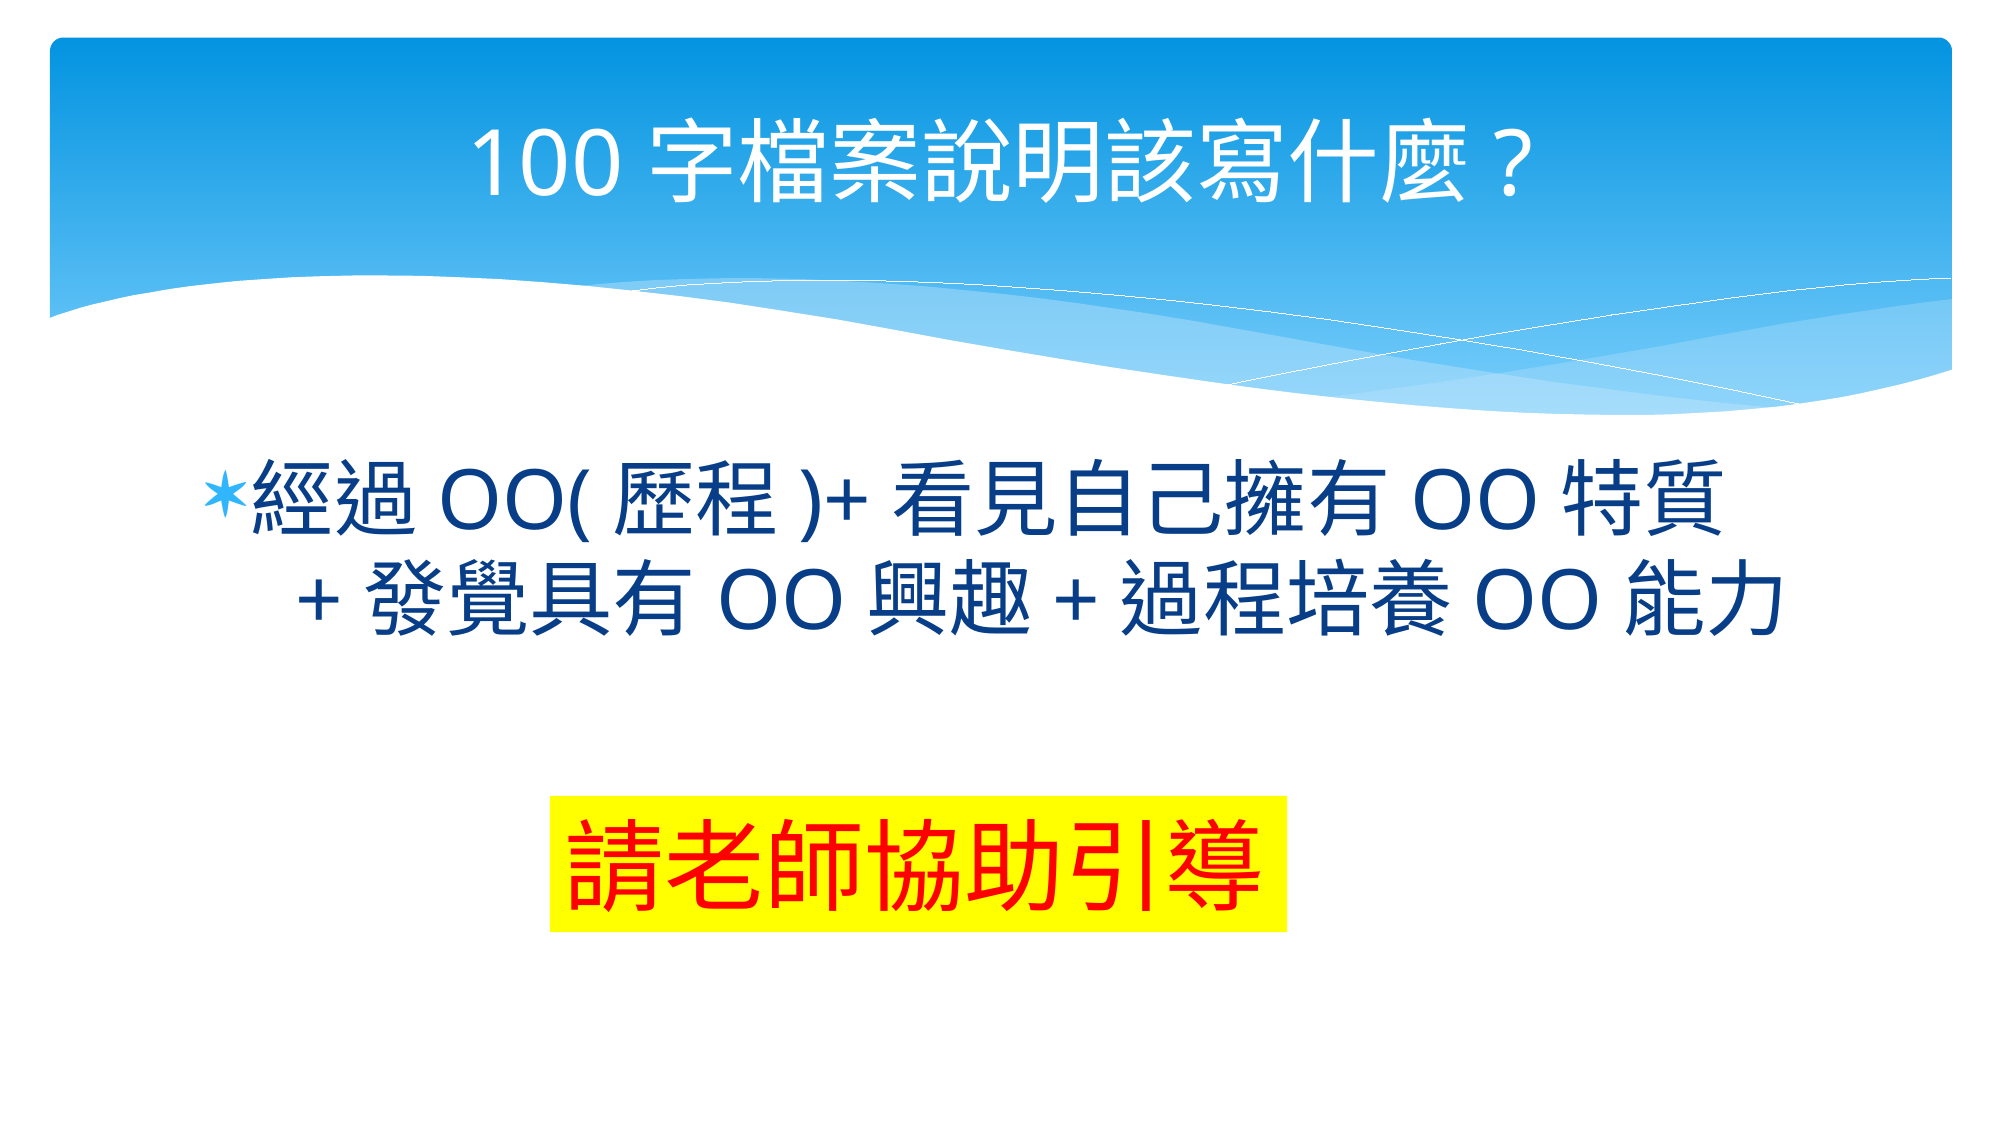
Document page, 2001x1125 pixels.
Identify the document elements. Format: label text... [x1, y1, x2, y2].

text_box 請老師協助引導 [549, 795, 1288, 933]
list 經過OO(歷程)+看見自己擁有OO特質+發覺具有OO興趣+過程培養OO能力 [190, 438, 1812, 1005]
title 100字檔案說明該寫什麼? [99, 55, 1900, 262]
